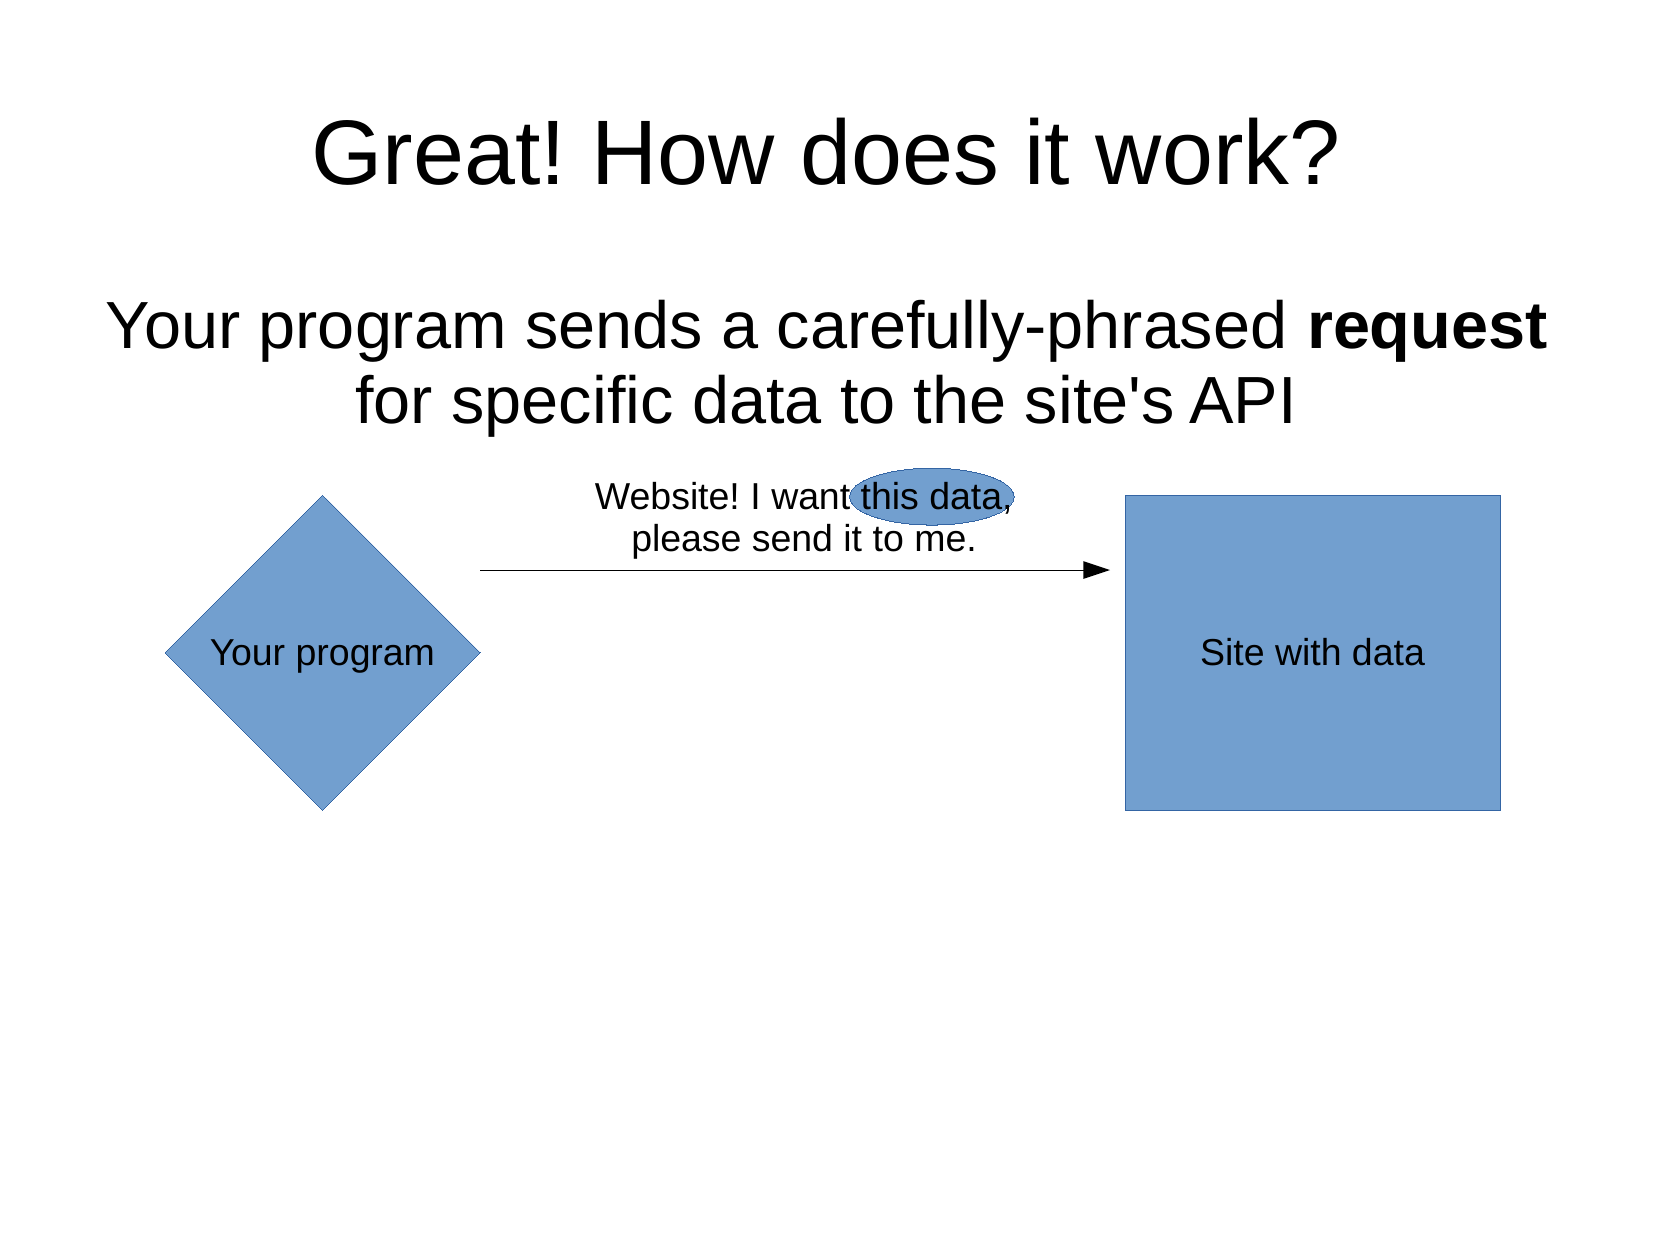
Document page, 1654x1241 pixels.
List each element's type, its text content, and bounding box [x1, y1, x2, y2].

text_box Your program [165, 495, 481, 811]
subtitle Your program sends a carefully-phrased request for specific data to the site's API [82, 287, 1571, 438]
text_box Website! I want this data, please send it to me. [549, 468, 1060, 567]
text_box Site with data [1125, 495, 1501, 811]
title Great! How does it work? [82, 49, 1571, 257]
